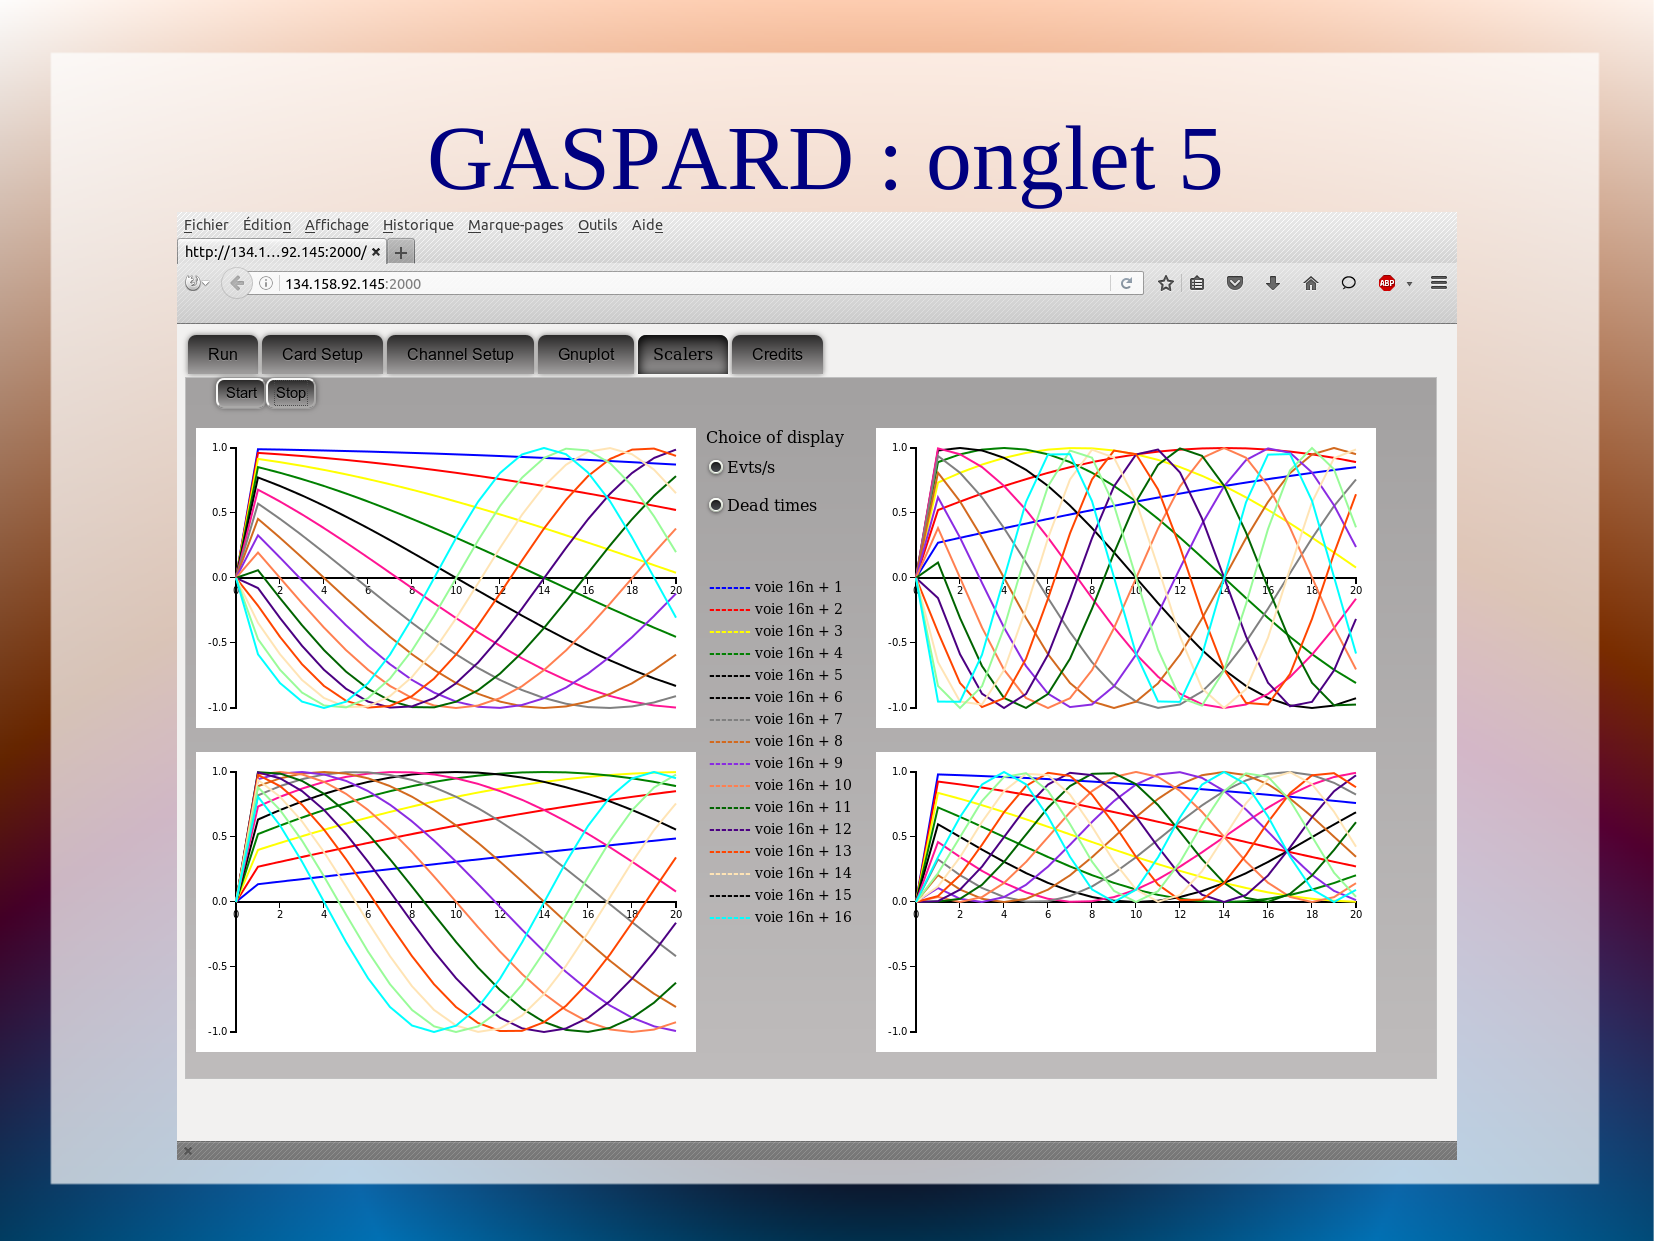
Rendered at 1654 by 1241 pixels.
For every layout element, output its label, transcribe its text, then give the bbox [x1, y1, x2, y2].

picture [0, 0, 1654, 1241]
title GASPARD : onglet 5 [82, 55, 1571, 263]
